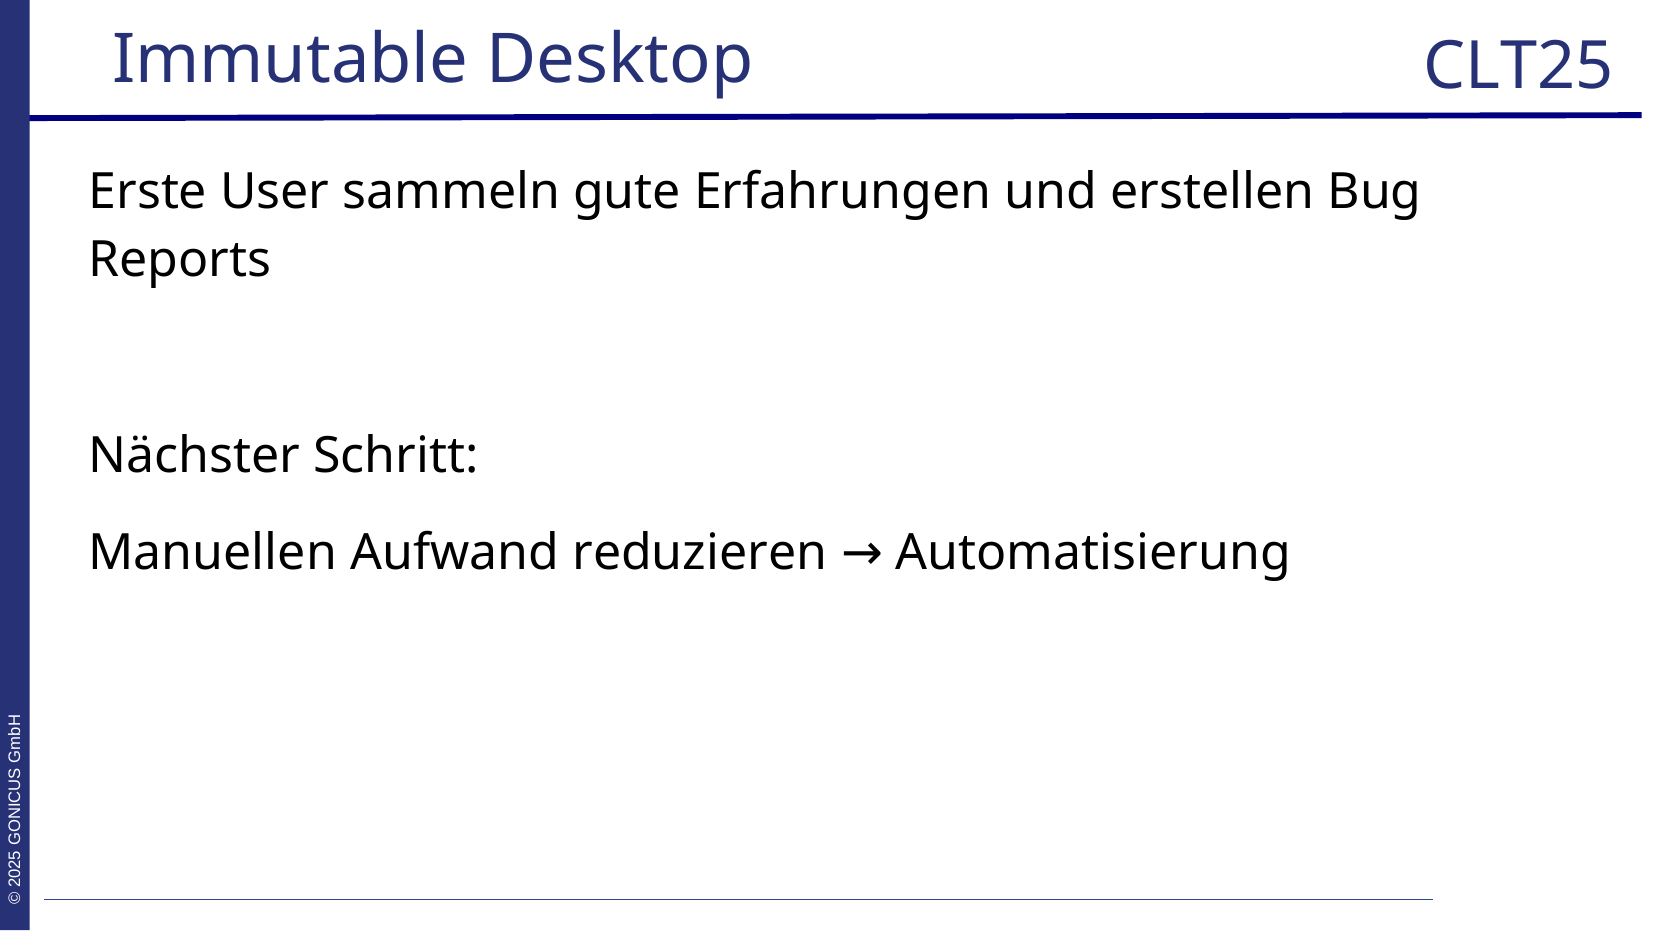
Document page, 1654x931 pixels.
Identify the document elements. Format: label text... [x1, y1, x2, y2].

list Erste User sammeln gute Erfahrungen und erstellen Bug Reports Nächster Schritt: Manuellen Aufwand reduzieren → Automatisierung [88, 155, 1590, 852]
title Immutable Desktop [112, 0, 1525, 134]
